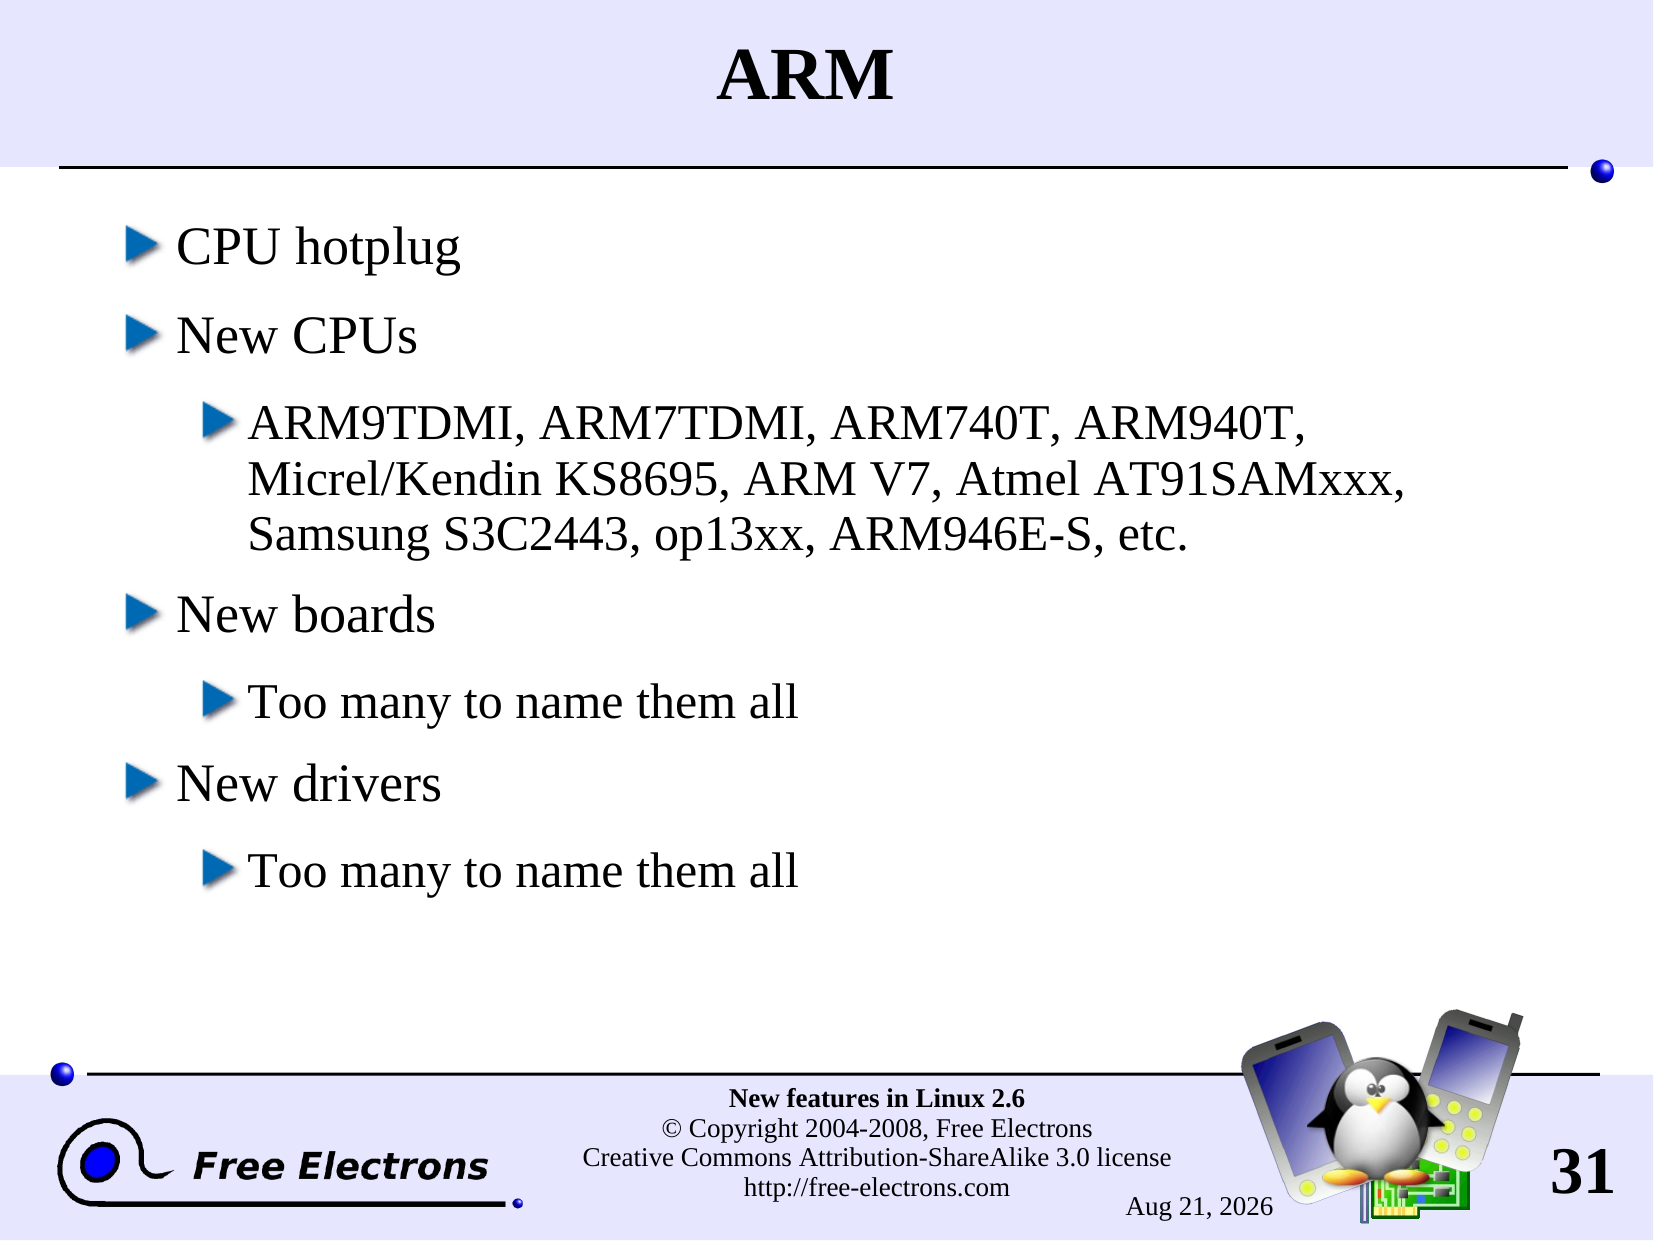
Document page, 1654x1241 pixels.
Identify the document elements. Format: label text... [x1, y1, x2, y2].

list CPU hotplug New CPUs ARM9TDMI, ARM7TDMI, ARM740T, ARM940T, Micrel/Kendin KS8695, ARM V7, Atmel AT91SAMxxx, Samsung S3C2443, op13xx, ARM946E-S, etc. New boards Too many to name them all New drivers Too many to name them all [105, 216, 1518, 1066]
picture [50, 1107, 527, 1216]
picture [1231, 1007, 1538, 1241]
title ARM [60, 25, 1551, 124]
